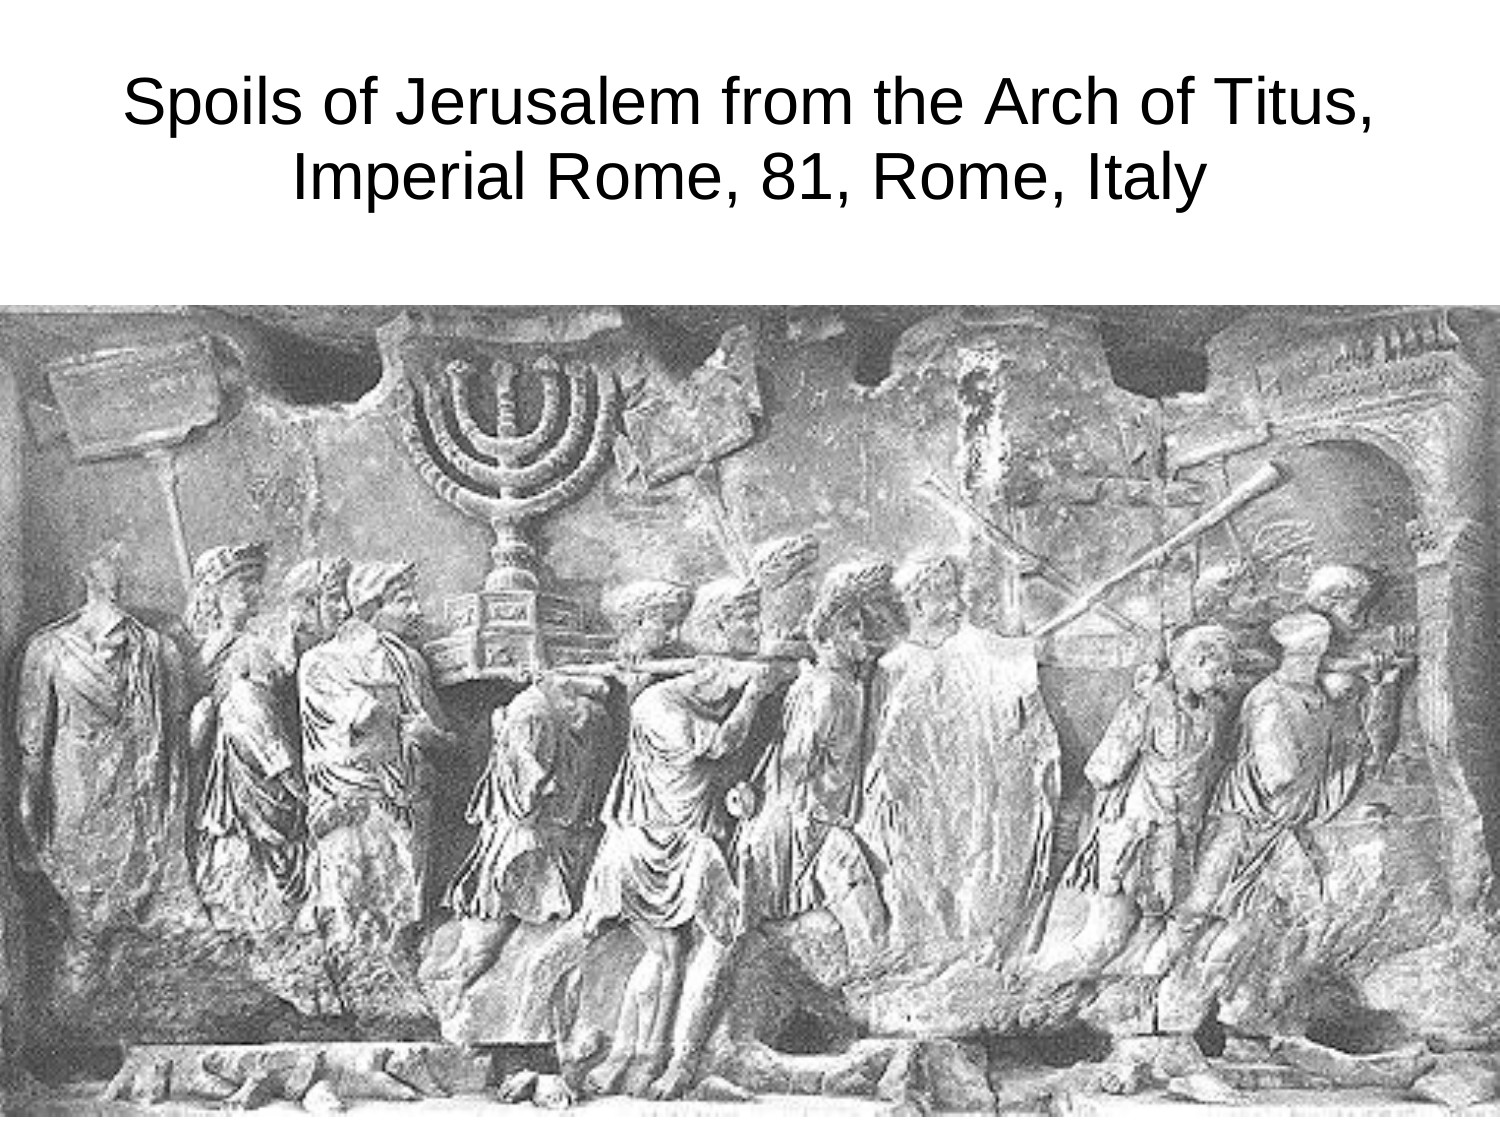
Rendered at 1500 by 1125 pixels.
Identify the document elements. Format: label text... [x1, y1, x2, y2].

title Spoils of Jerusalem from the Arch of Titus, Imperial Rome, 81, Rome, Italy [75, 45, 1426, 233]
picture [0, 305, 1500, 1117]
